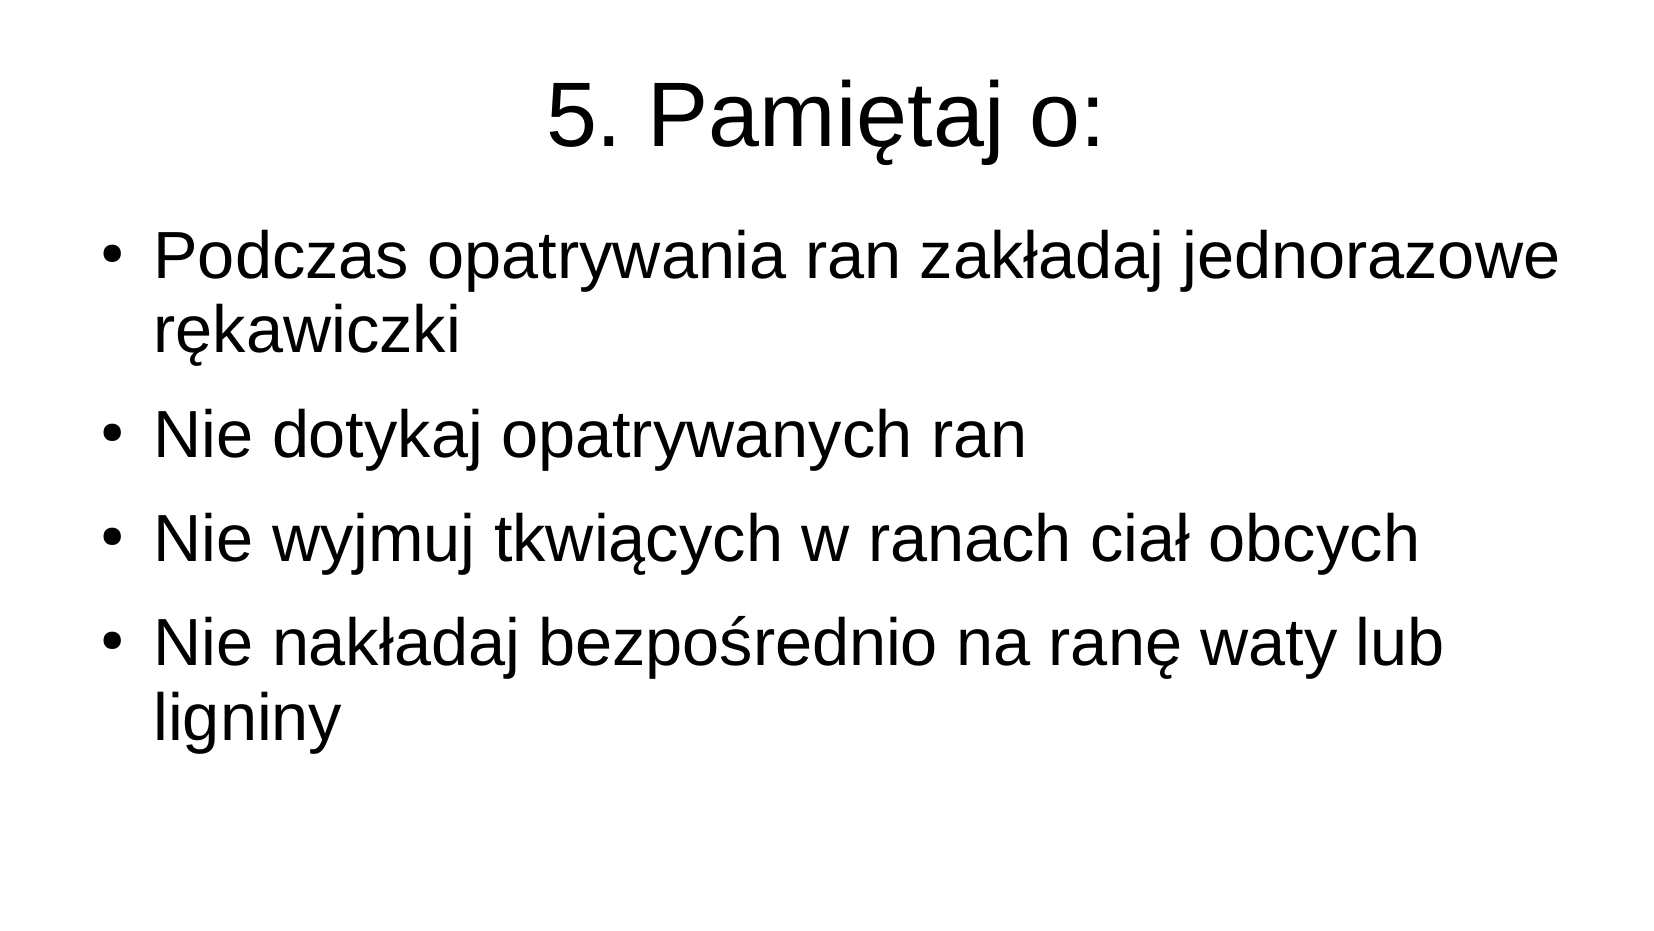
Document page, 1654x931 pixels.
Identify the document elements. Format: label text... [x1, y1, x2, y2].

title 5. Pamiętaj o: [82, 37, 1571, 193]
list Podczas opatrywania ran zakładaj jednorazowe rękawiczki Nie dotykaj opatrywanych ran Nie wyjmuj tkwiących w ranach ciał obcych Nie nakładaj bezpośrednio na ranę waty lub ligniny [82, 217, 1571, 758]
